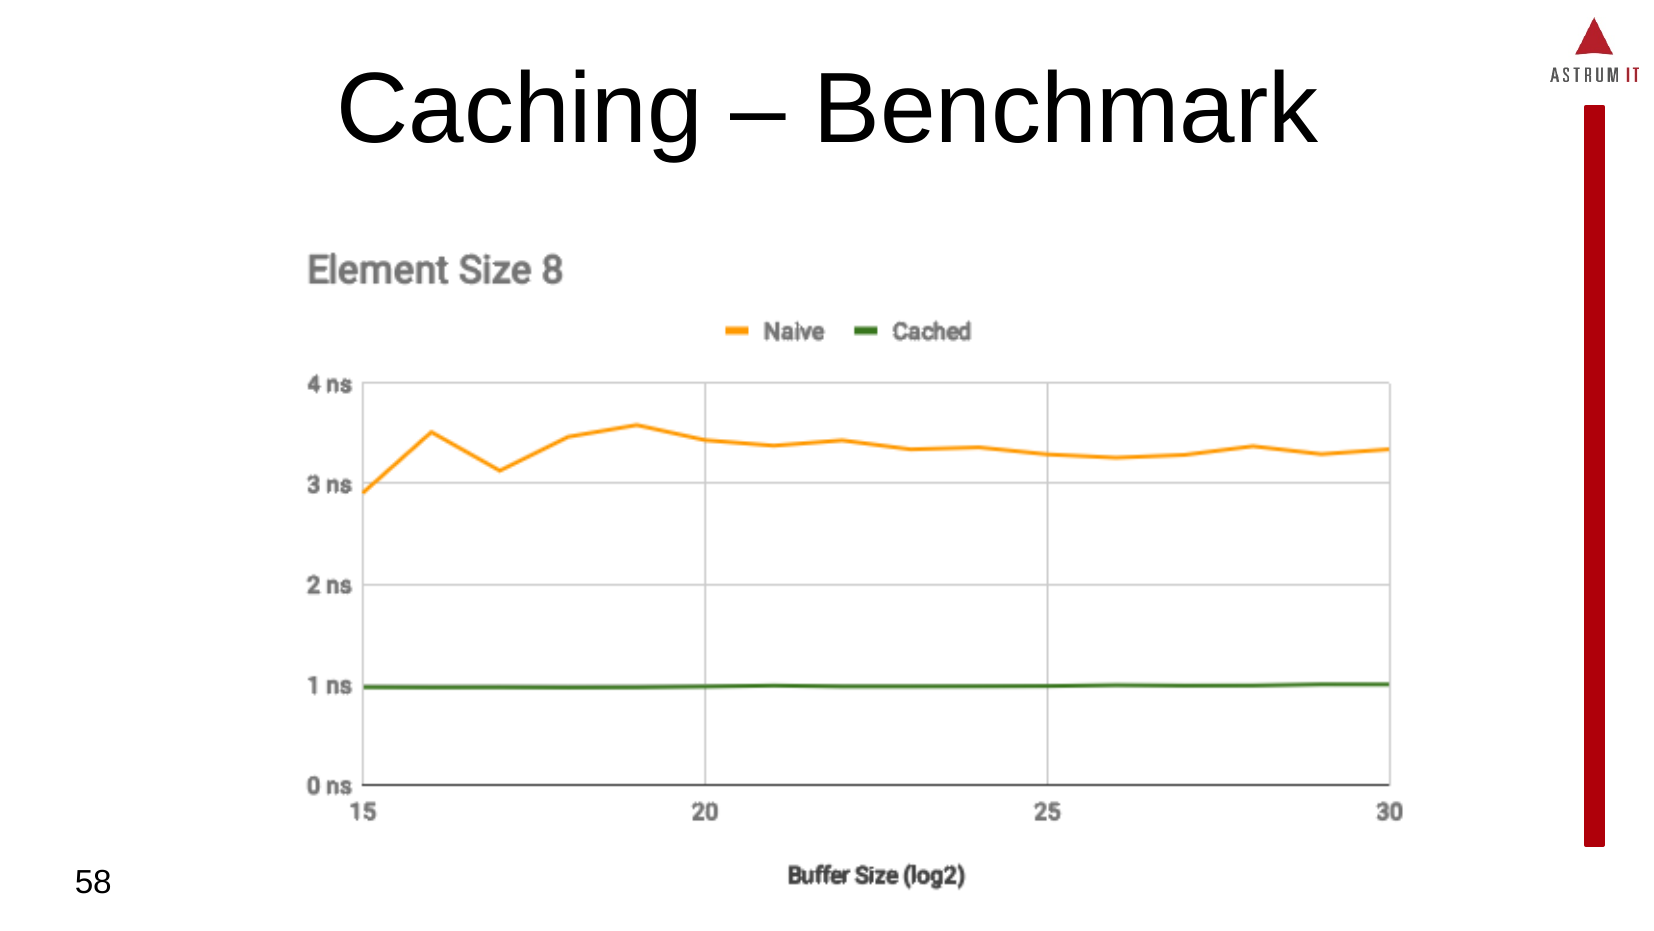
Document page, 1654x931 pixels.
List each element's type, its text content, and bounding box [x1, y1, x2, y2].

title Caching – Benchmark [114, 30, 1541, 186]
picture [1550, 17, 1639, 82]
picture [270, 209, 1426, 925]
